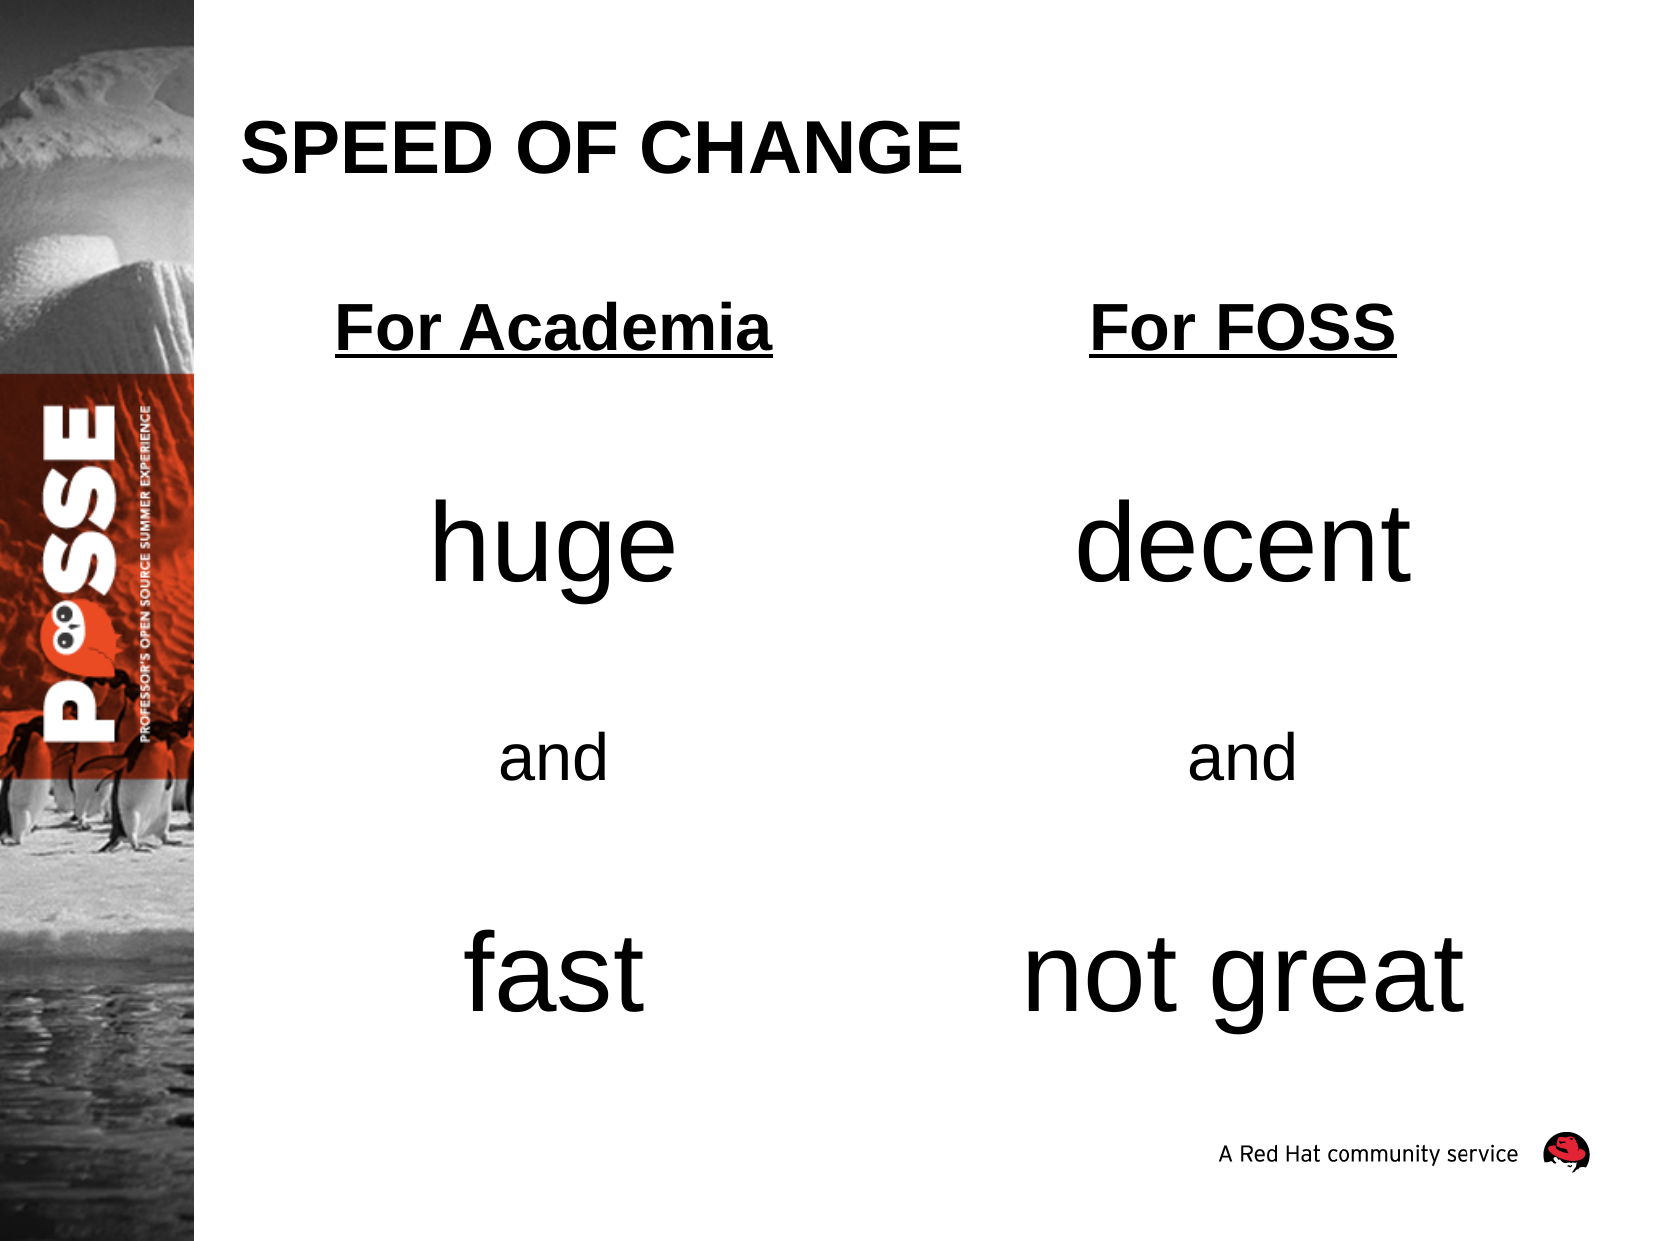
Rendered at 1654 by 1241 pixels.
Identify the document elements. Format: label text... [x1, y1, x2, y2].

picture [1219, 1132, 1591, 1181]
text_box SPEED OF CHANGE [225, 98, 1543, 198]
picture [0, 0, 194, 1241]
list For FOSS decent and not great [914, 290, 1572, 1109]
list For Academia huge and fast [225, 290, 883, 1109]
